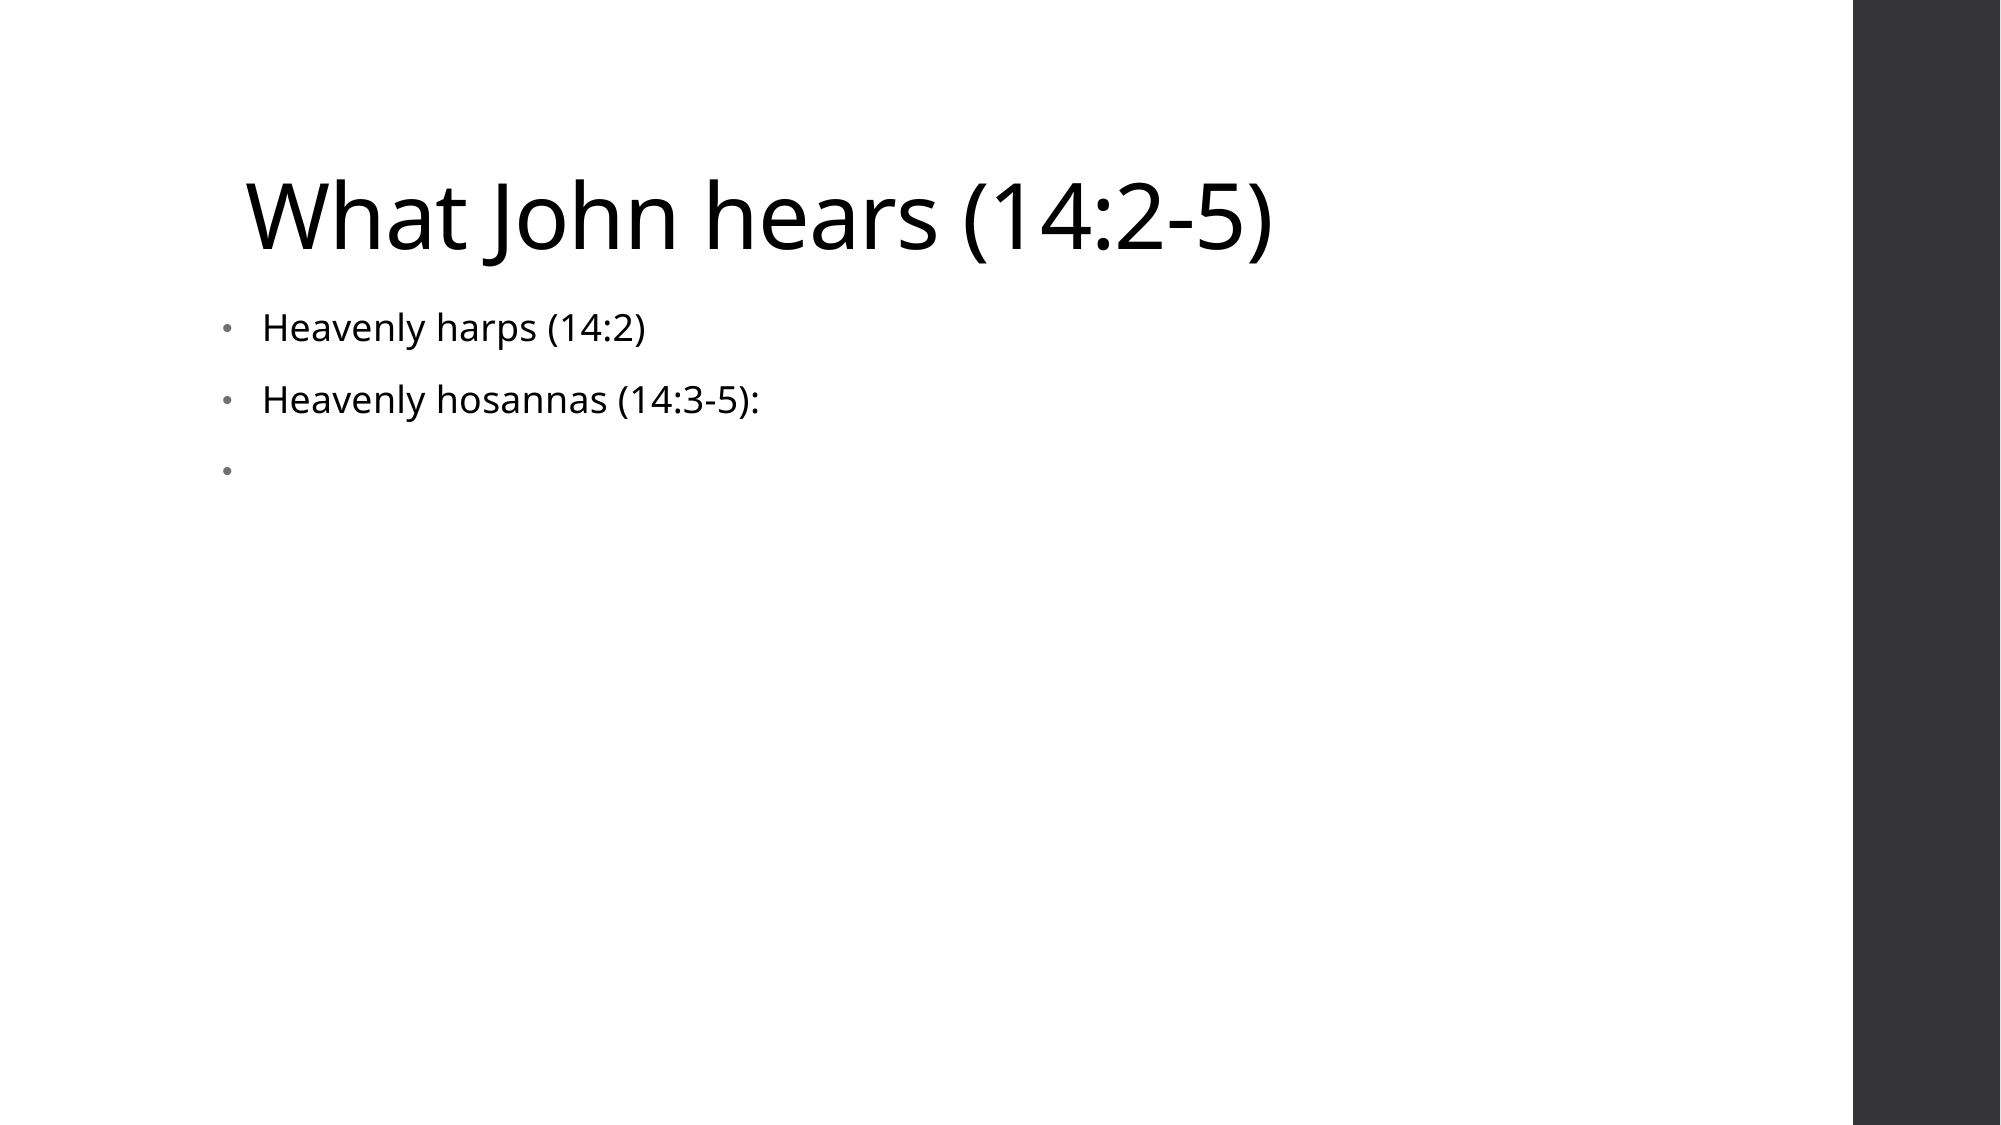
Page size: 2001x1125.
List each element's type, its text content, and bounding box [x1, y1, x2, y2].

list Heavenly harps (14:2) Heavenly hosannas (14:3-5): [206, 299, 1617, 1014]
title What John hears (14:2-5) [206, 60, 1797, 278]
